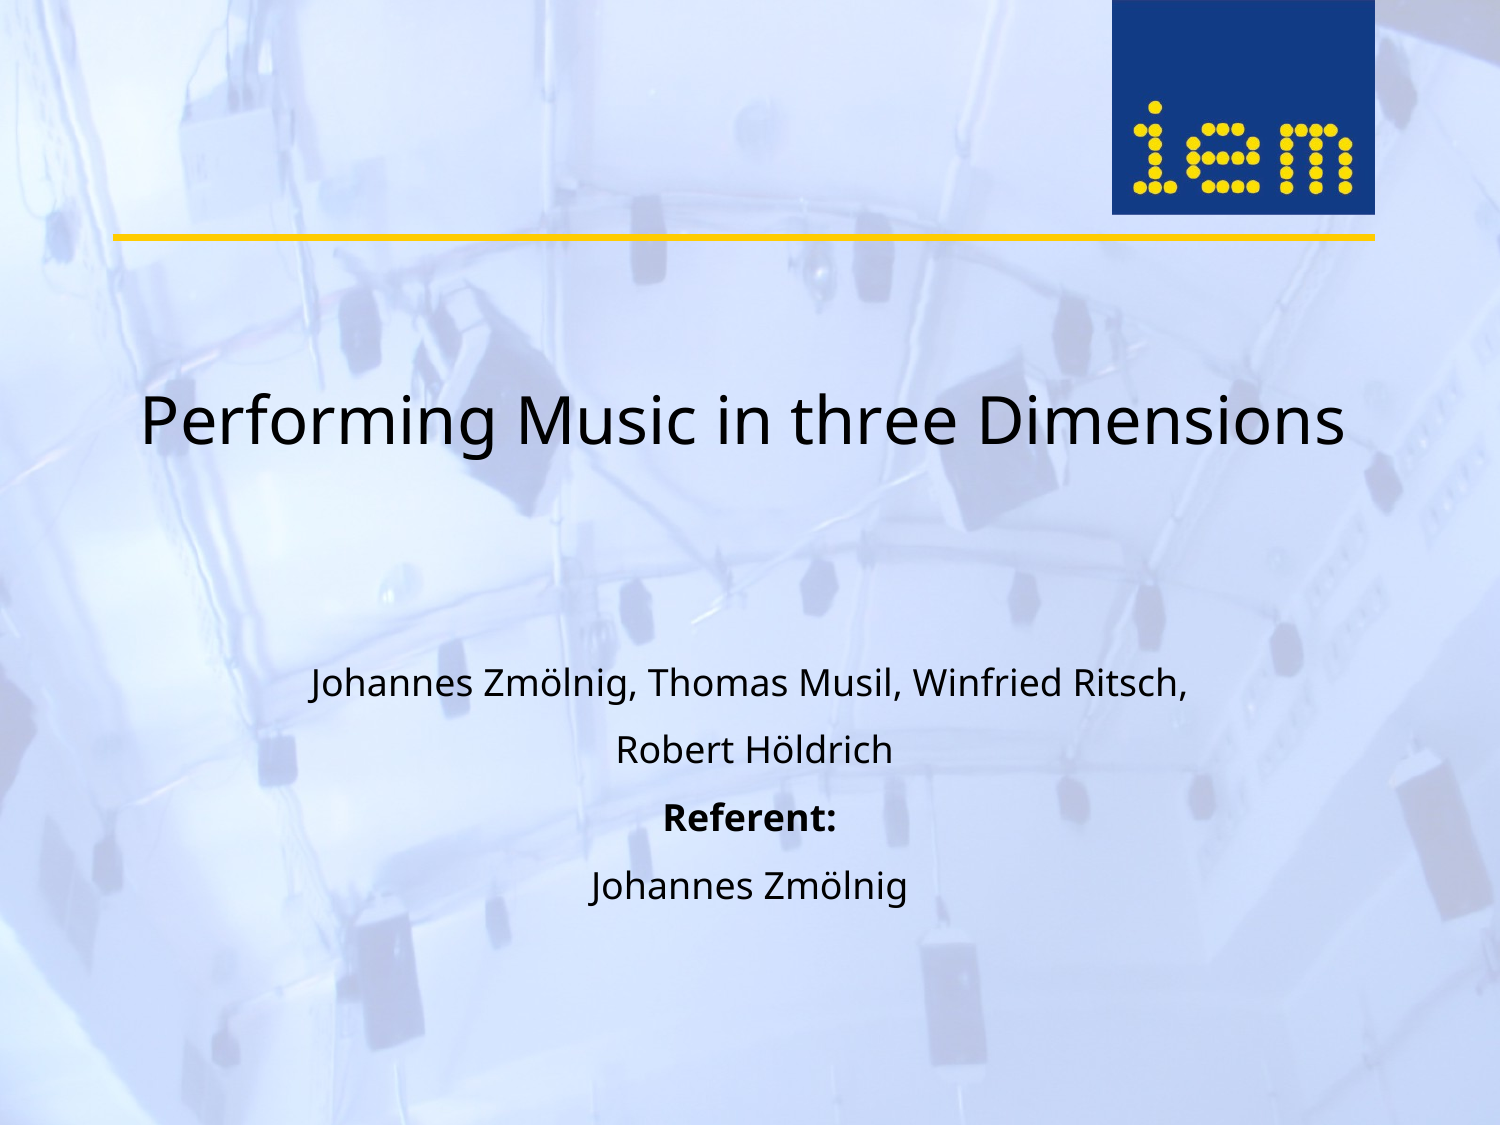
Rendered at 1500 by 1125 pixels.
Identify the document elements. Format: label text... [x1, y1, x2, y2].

picture [0, 0, 1500, 1125]
subtitle Johannes Zmölnig, Thomas Musil, Winfried Ritsch, Robert Höldrich Referent: Johannes Zmölnig [75, 561, 1425, 1006]
title Performing Music in three Dimensions [112, 324, 1375, 513]
